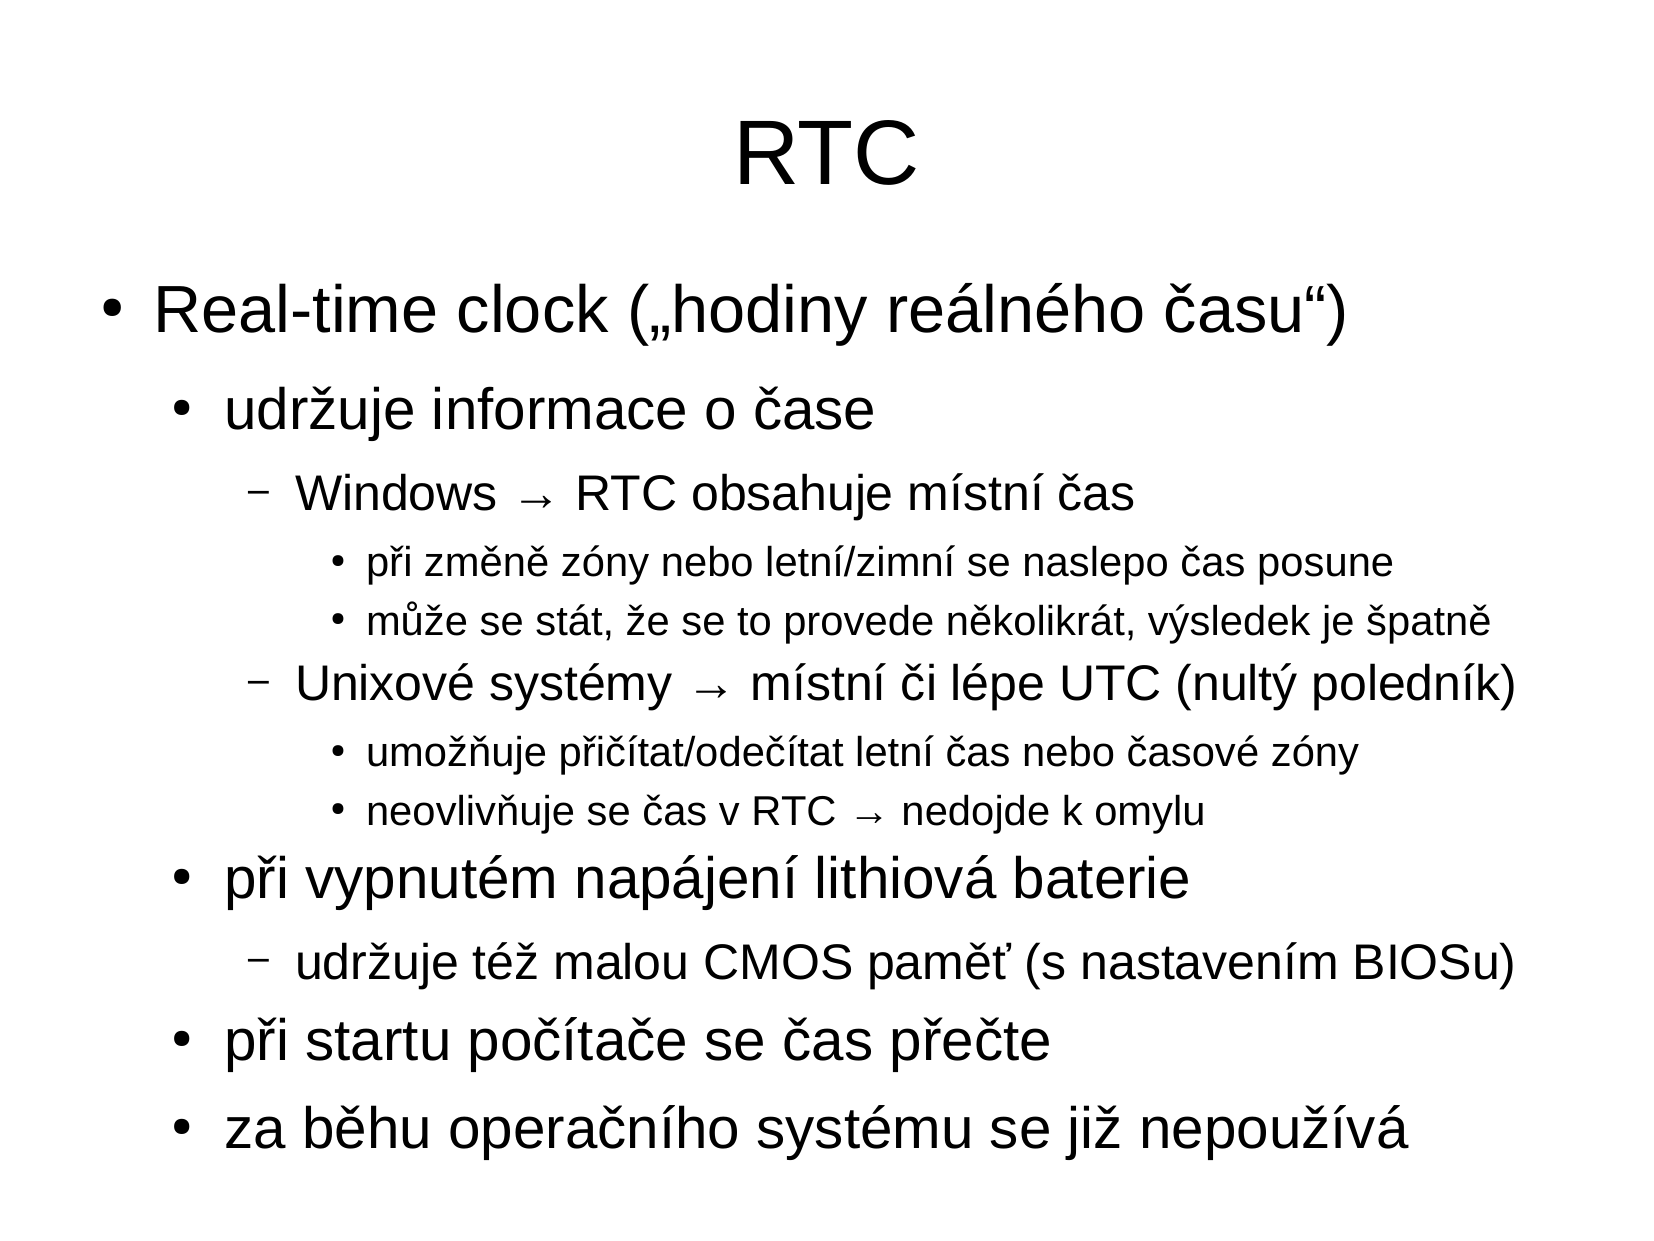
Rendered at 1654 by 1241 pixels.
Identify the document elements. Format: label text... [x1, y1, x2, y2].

title RTC [82, 56, 1571, 250]
list Real-time clock („hodiny reálného času“) udržuje informace o čase Windows → RTC obsahuje místní čas při změně zóny nebo letní/zimní se naslepo čas posune může se stát, že se to provede několikrát, výsledek je špatně Unixové systémy → místní či lépe UTC (nultý poledník) umožňuje přičítat/odečítat letní čas nebo časové zóny neovlivňuje se čas v RTC → nedojde k omylu při vypnutém napájení lithiová baterie udržuje též malou CMOS paměť (s nastavením BIOSu) při startu počítače se čas přečte za běhu operačního systému se již nepoužívá [82, 272, 1571, 1162]
